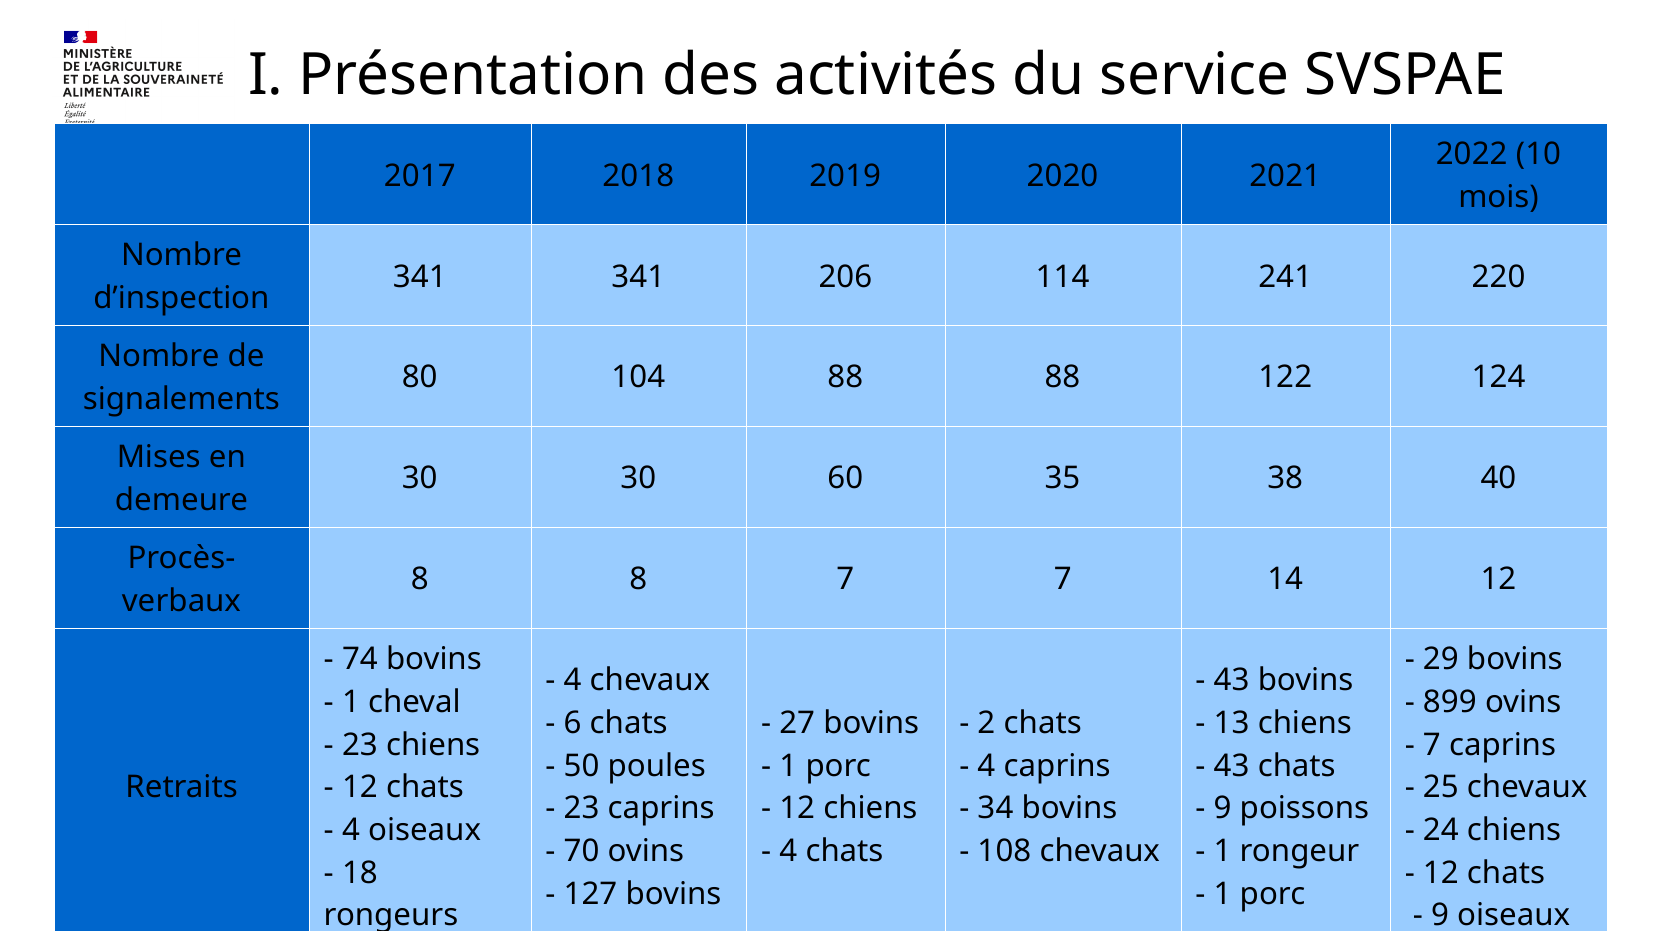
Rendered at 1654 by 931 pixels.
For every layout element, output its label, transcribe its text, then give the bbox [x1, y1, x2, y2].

table_cell - 29 bovins - 899 ovins - 7 caprins - 25 chevaux - 24 chiens - 12 chats - 9 oiseaux [1391, 629, 1607, 931]
table_header 2018 [532, 124, 746, 224]
table_cell Retraits [55, 629, 309, 931]
table_header 2022 (10 mois) [1391, 124, 1607, 224]
table_cell 30 [532, 427, 746, 527]
table_cell 88 [747, 326, 945, 426]
table_cell 88 [946, 326, 1181, 426]
table_cell 7 [747, 528, 945, 628]
table_cell 60 [747, 427, 945, 527]
table_cell - 27 bovins - 1 porc - 12 chiens - 4 chats [747, 629, 945, 931]
table_cell - 2 chats - 4 caprins - 34 bovins - 108 chevaux [946, 629, 1181, 931]
table_cell 341 [532, 225, 746, 325]
table_cell Nombre de signalements [55, 326, 309, 426]
table_header [55, 124, 309, 224]
table_cell 241 [1182, 225, 1390, 325]
table_header 2019 [747, 124, 945, 224]
table_cell 122 [1182, 326, 1390, 426]
table_cell 38 [1182, 427, 1390, 527]
table_cell 104 [532, 326, 746, 426]
table_cell 220 [1391, 225, 1607, 325]
table_cell 30 [310, 427, 531, 527]
table_cell - 74 bovins - 1 cheval - 23 chiens - 12 chats - 4 oiseaux - 18 rongeurs [310, 629, 531, 931]
table_cell 80 [310, 326, 531, 426]
table_cell 7 [946, 528, 1181, 628]
table_cell 40 [1391, 427, 1607, 527]
table_cell 114 [946, 225, 1181, 325]
table_cell 206 [747, 225, 945, 325]
table_cell - 43 bovins - 13 chiens - 43 chats - 9 poissons - 1 rongeur - 1 porc [1182, 629, 1390, 931]
table_header 2017 [310, 124, 531, 224]
table_cell Procès-verbaux [55, 528, 309, 628]
table_cell 341 [310, 225, 531, 325]
table_cell Nombre d’inspection [55, 225, 309, 325]
table_cell 124 [1391, 326, 1607, 426]
table_cell 8 [310, 528, 531, 628]
table_cell - 4 chevaux - 6 chats - 50 poules - 23 caprins - 70 ovins - 127 bovins [532, 629, 746, 931]
table_cell 12 [1391, 528, 1607, 628]
table_header 2020 [946, 124, 1181, 224]
table_cell Mises en demeure [55, 427, 309, 527]
picture [52, 19, 177, 136]
title I. Présentation des activités du service SVSPAE [177, 6, 1653, 137]
table_cell 8 [532, 528, 746, 628]
table_cell 35 [946, 427, 1181, 527]
table_header 2021 [1182, 124, 1390, 224]
table_cell 14 [1182, 528, 1390, 628]
